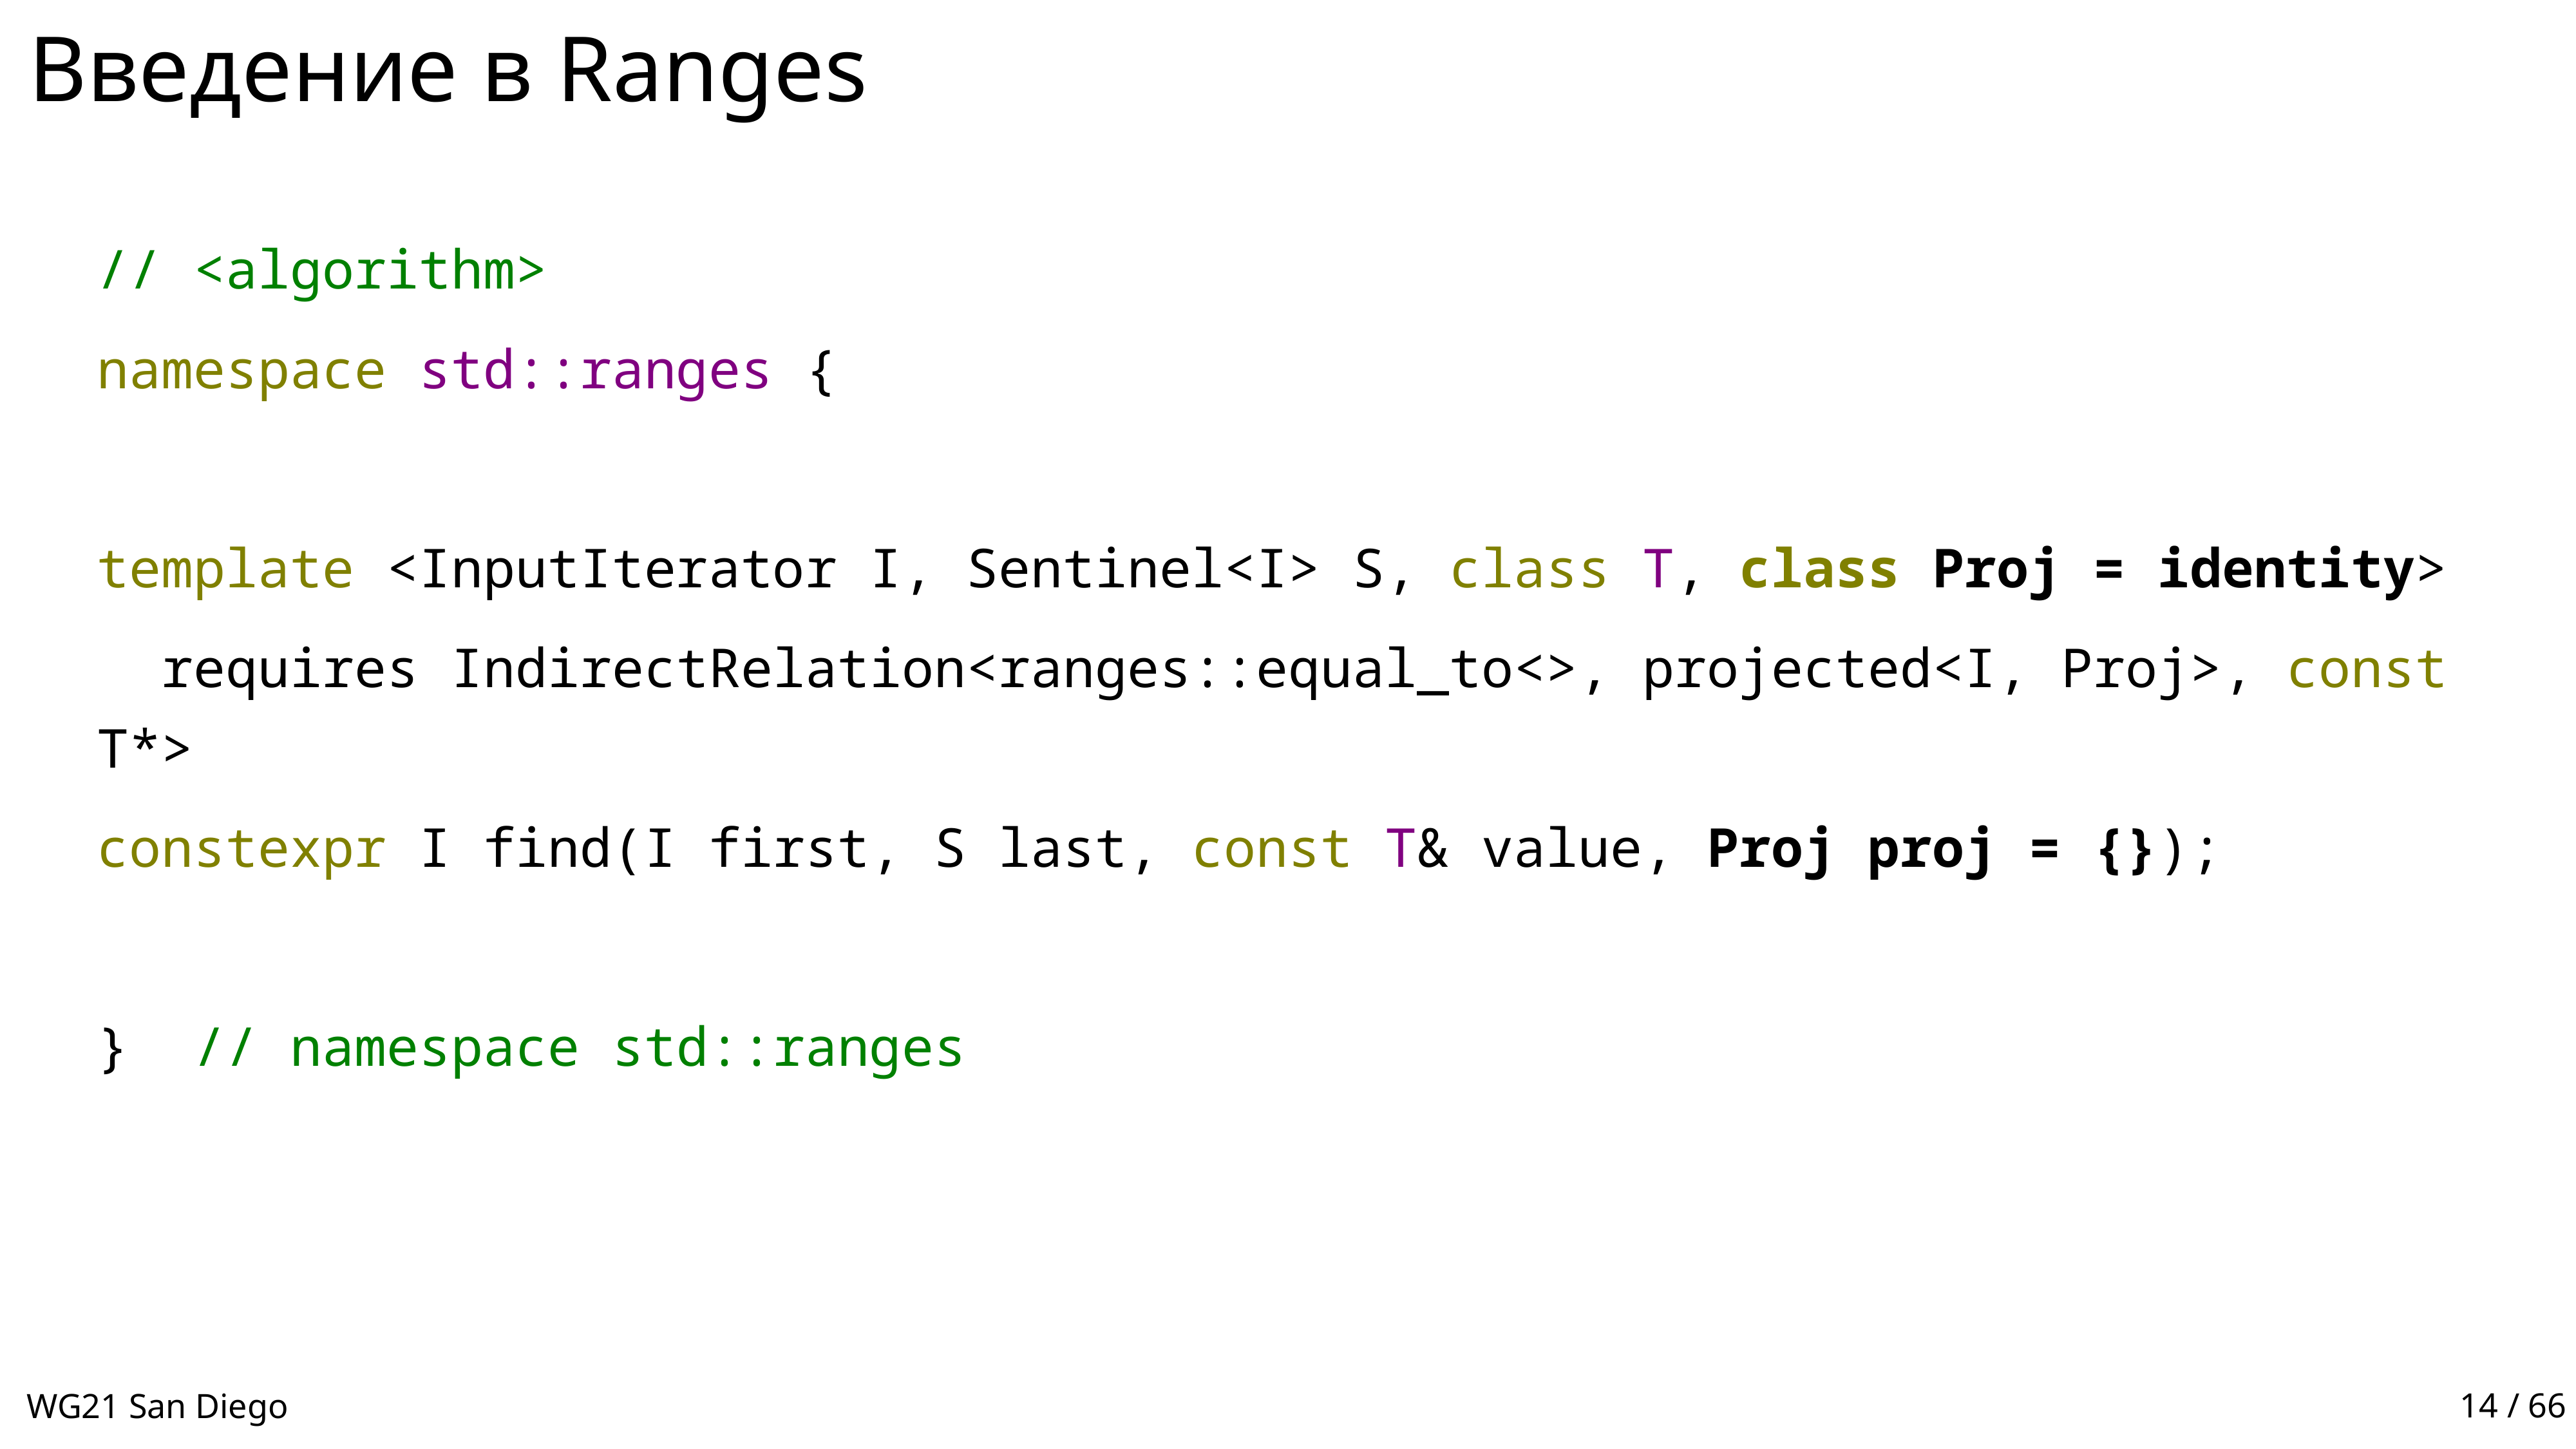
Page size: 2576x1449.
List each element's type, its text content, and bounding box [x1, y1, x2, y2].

title Введение в Ranges [19, 19, 2551, 155]
list // <algorithm> namespace std::ranges { template <InputIterator I, Sentinel<I> S, class T, class Proj = identity> requires IndirectRelation<ranges::equal_to<>, projected<I, Proj>, const T*> constexpr I find(I first, S last, const T& value, Proj proj = {}); } // namespace std::ranges [87, 214, 2551, 1382]
list WG21 San Diego [17, 1376, 1114, 1431]
list <number> / 66 [1479, 1376, 2576, 1431]
